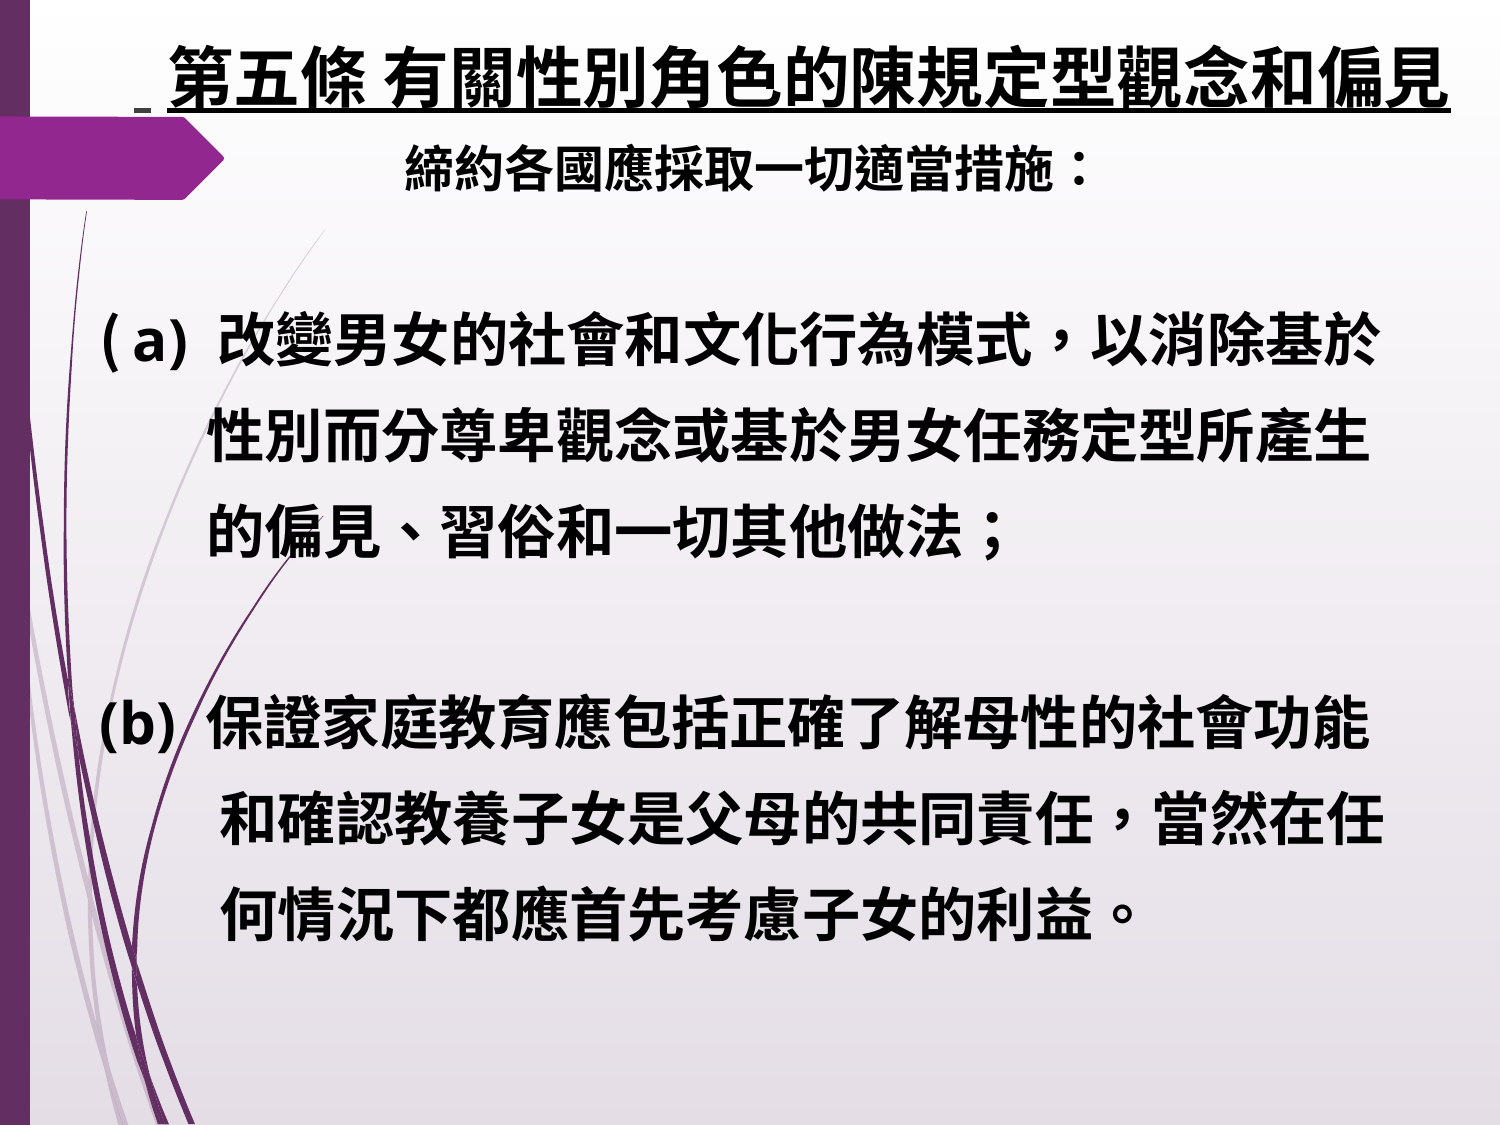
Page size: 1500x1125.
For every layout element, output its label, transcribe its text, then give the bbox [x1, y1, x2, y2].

list 第五條 有關性別角色的陳規定型觀念和偏見 締約各國應採取一切適當措施： ( a) 改變男女的社會和文化行為模式，以消除基於 性別而分尊卑觀念或基於男女任務定型所產生 的偏見、習俗和一切其他做法； (b) 保證家庭教育應包括正確了解母性的社會功能 和確認教養子女是父母的共同責任，當然在任 何情況下都應首先考慮子女的利益。 [84, 28, 1500, 1088]
